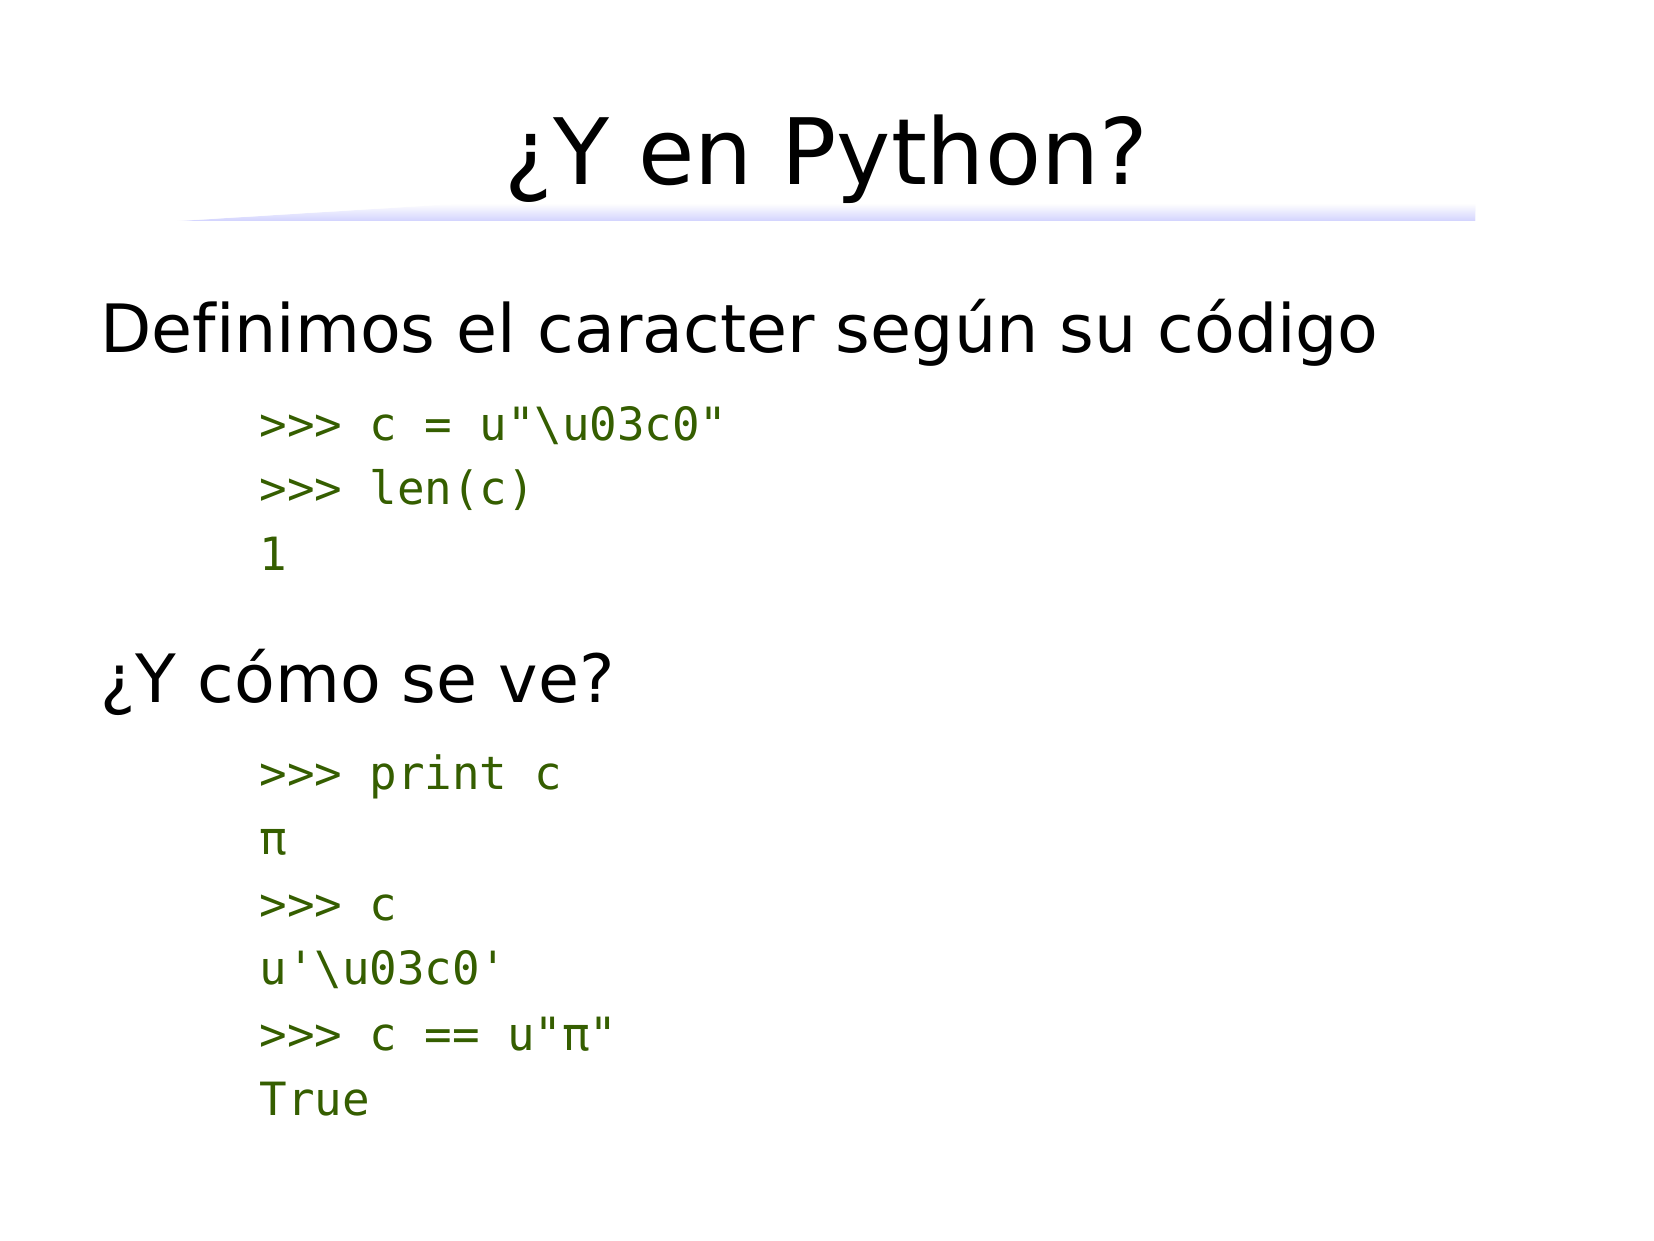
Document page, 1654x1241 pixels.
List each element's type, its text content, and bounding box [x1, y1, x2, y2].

title ¿Y en Python? [82, 56, 1571, 250]
list Definimos el caracter según su código >>> c = u"\u03c0" >>> len(c) 1 ¿Y cómo se ve? >>> print c π >>> c u'\u03c0' >>> c == u"π" True [82, 290, 1571, 1182]
